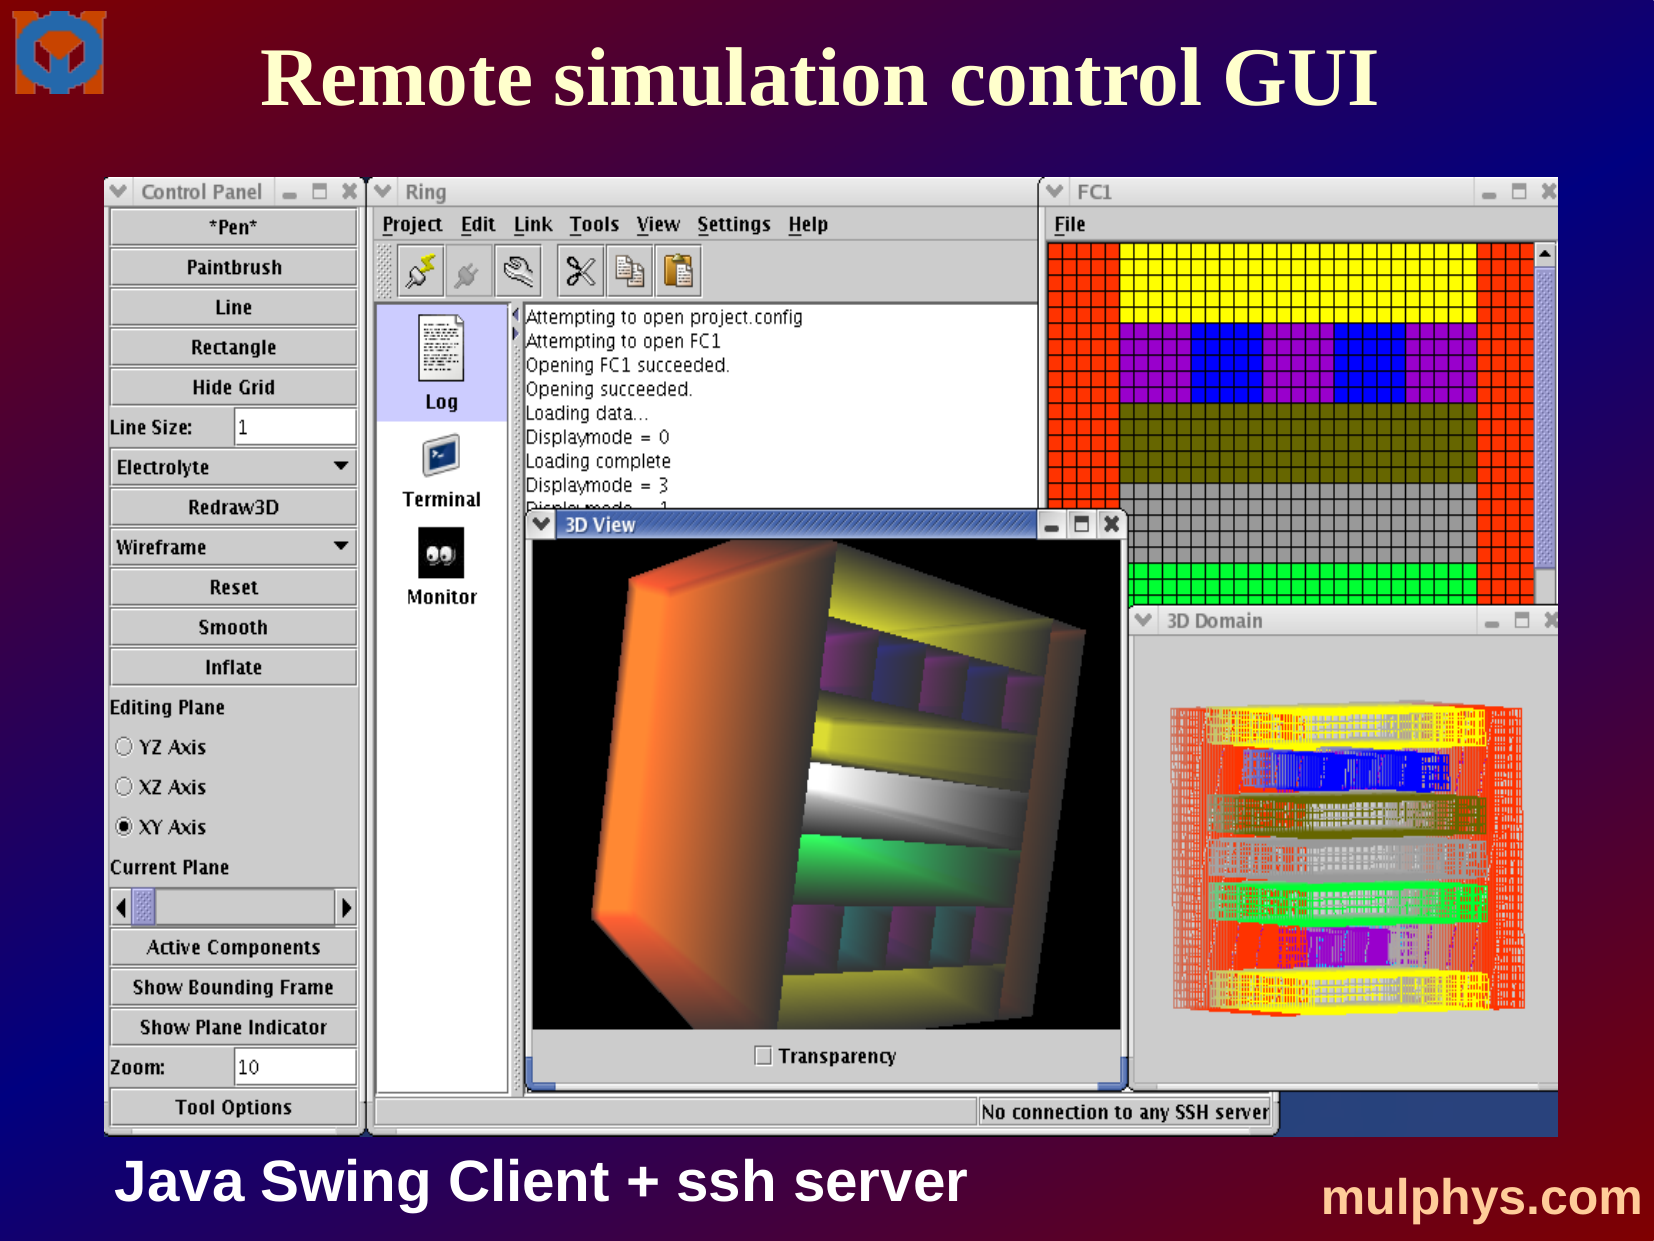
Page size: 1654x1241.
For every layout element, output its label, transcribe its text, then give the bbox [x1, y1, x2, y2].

text_box mulphys.com [1320, 1164, 1644, 1225]
text_box Remote simulation control GUI [260, 22, 1382, 123]
text_box Java Swing Client + ssh server [114, 1142, 1011, 1213]
picture [11, 11, 110, 95]
picture [104, 177, 1558, 1137]
